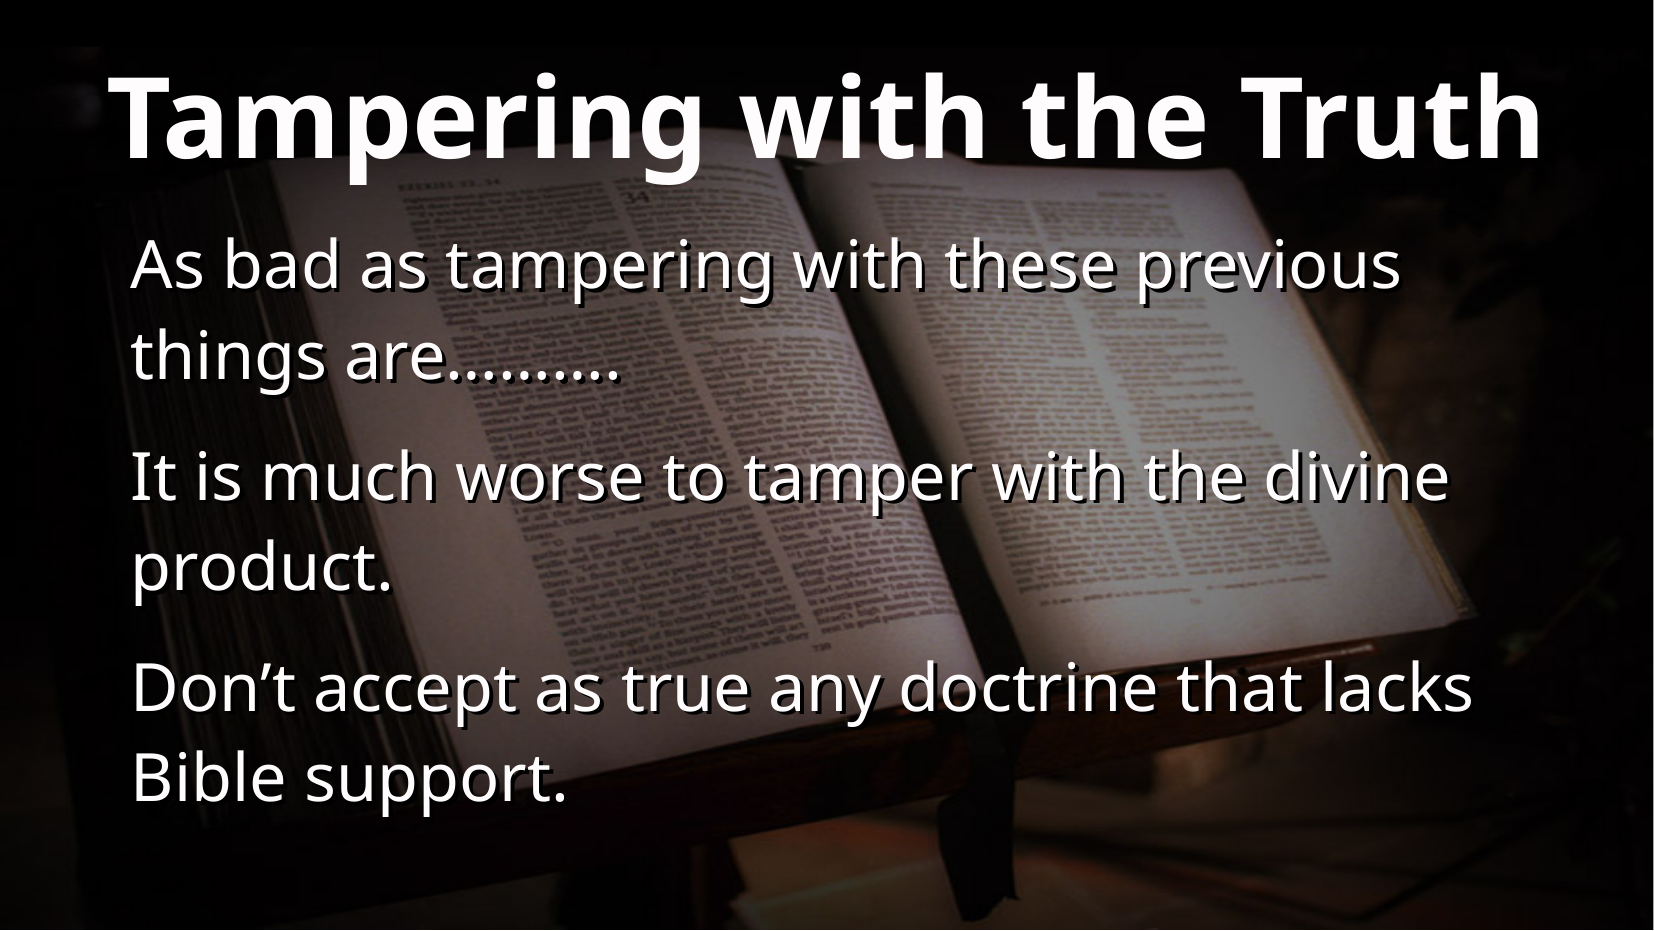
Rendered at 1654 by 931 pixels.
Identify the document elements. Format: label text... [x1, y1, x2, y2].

title Tampering with the Truth [82, 37, 1571, 193]
picture [0, 0, 1654, 930]
list As bad as tampering with these previous things are………. It is much worse to tamper with the divine product. Don’t accept as true any doctrine that lacks Bible support. [60, 217, 1606, 901]
